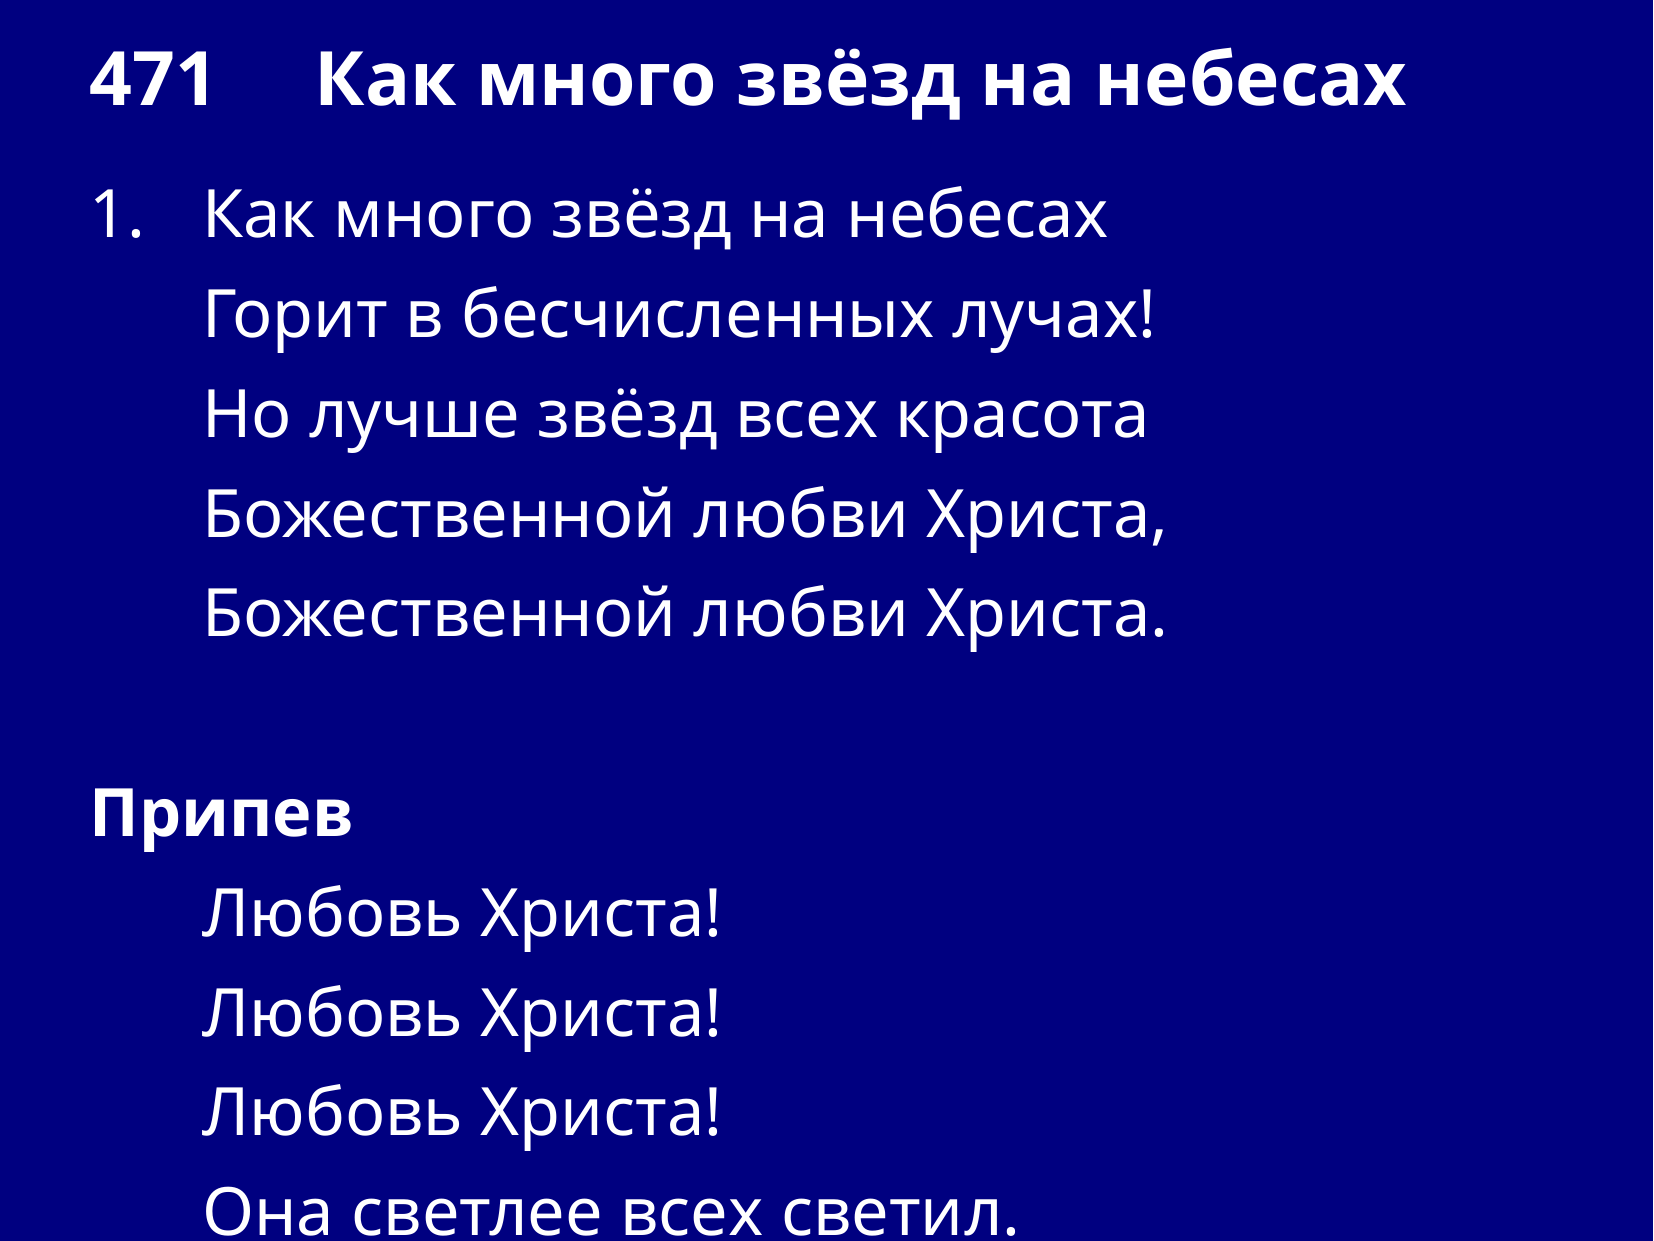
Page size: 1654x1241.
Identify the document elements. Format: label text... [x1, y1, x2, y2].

text_box 471 Как много звёзд на небесах [75, 18, 1576, 131]
text_box 1. Как много звёзд на небесах Горит в бесчисленных лучах! Но лучше звёзд всех красота Божественной любви Христа, Божественной любви Христа. Припев Любовь Христа! Любовь Христа! Любовь Христа! Она светлее всех светил. [75, 150, 1576, 1163]
